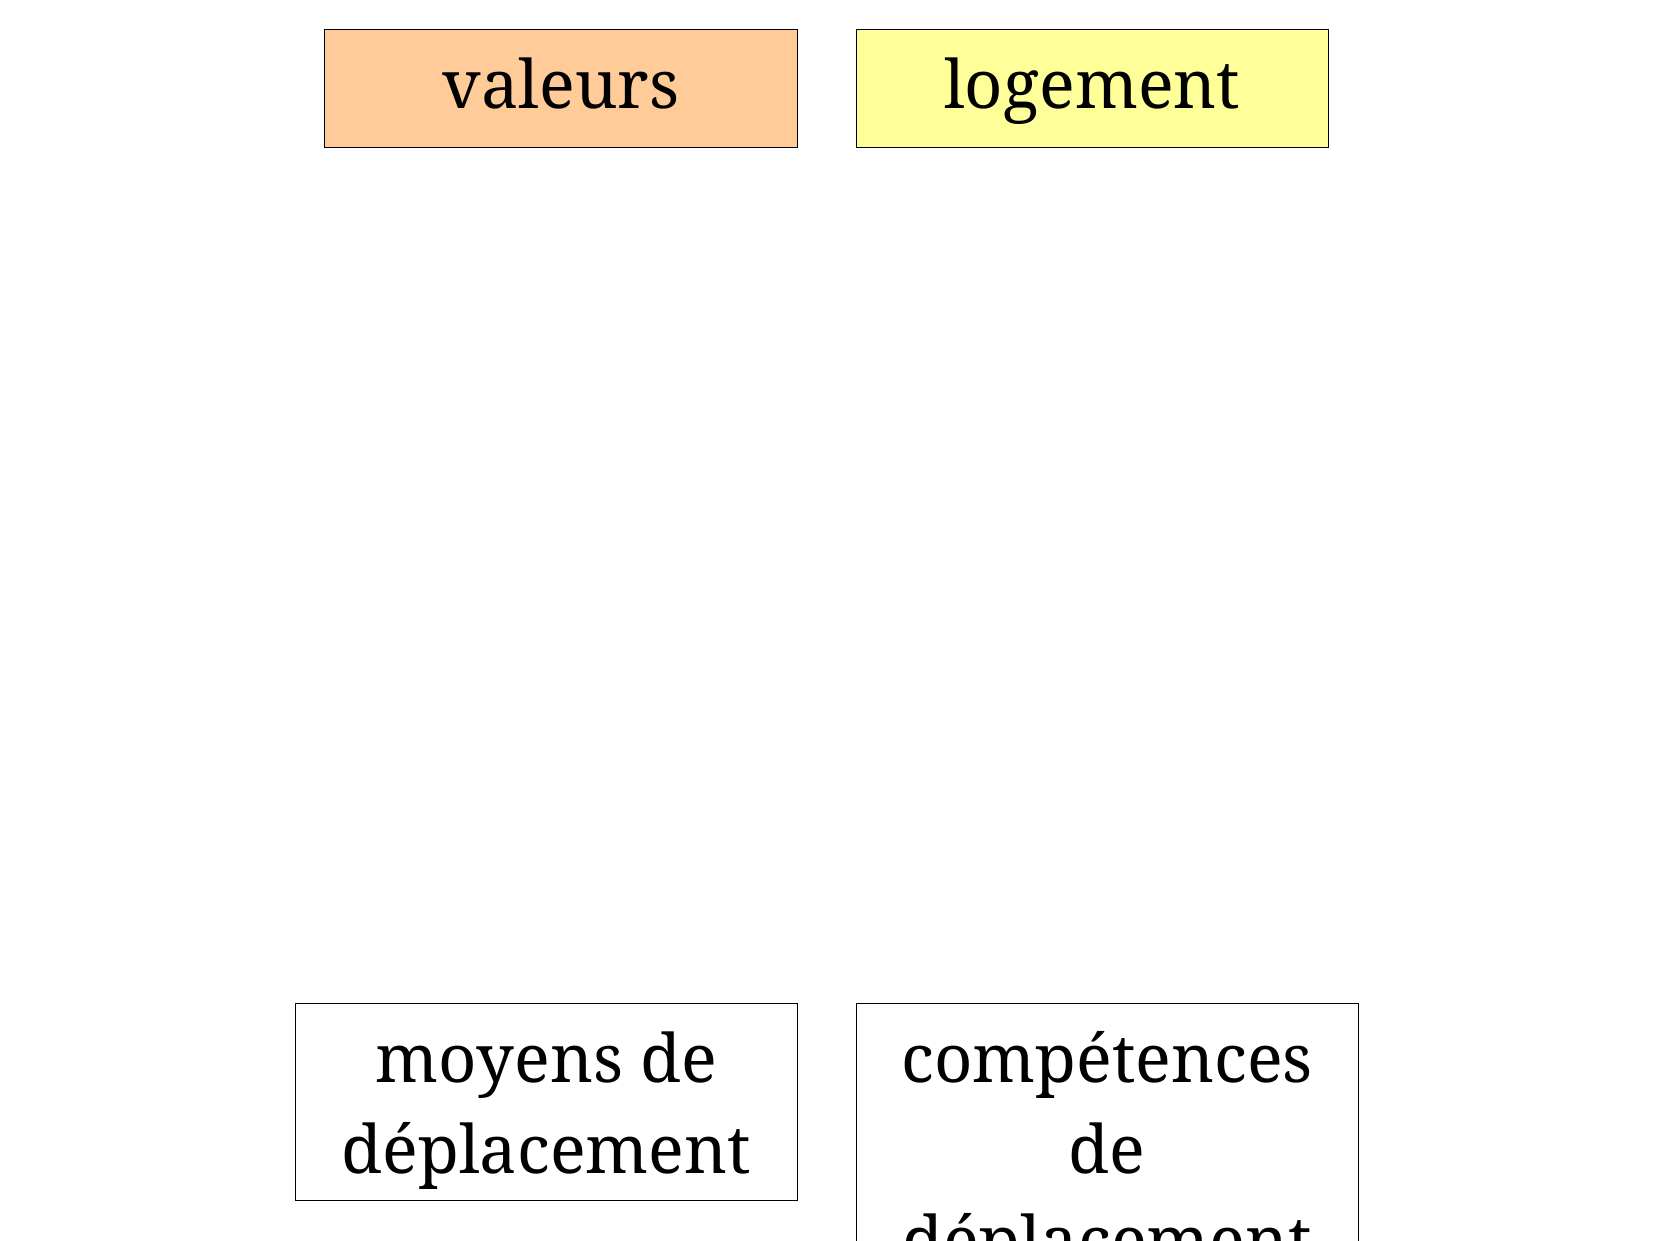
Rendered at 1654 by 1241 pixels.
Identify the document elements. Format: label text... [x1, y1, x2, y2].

text_box moyens de déplacement [295, 1003, 798, 1199]
text_box logement [856, 29, 1329, 148]
text_box compétences de déplacement [856, 1003, 1359, 1199]
text_box valeurs [324, 29, 798, 148]
